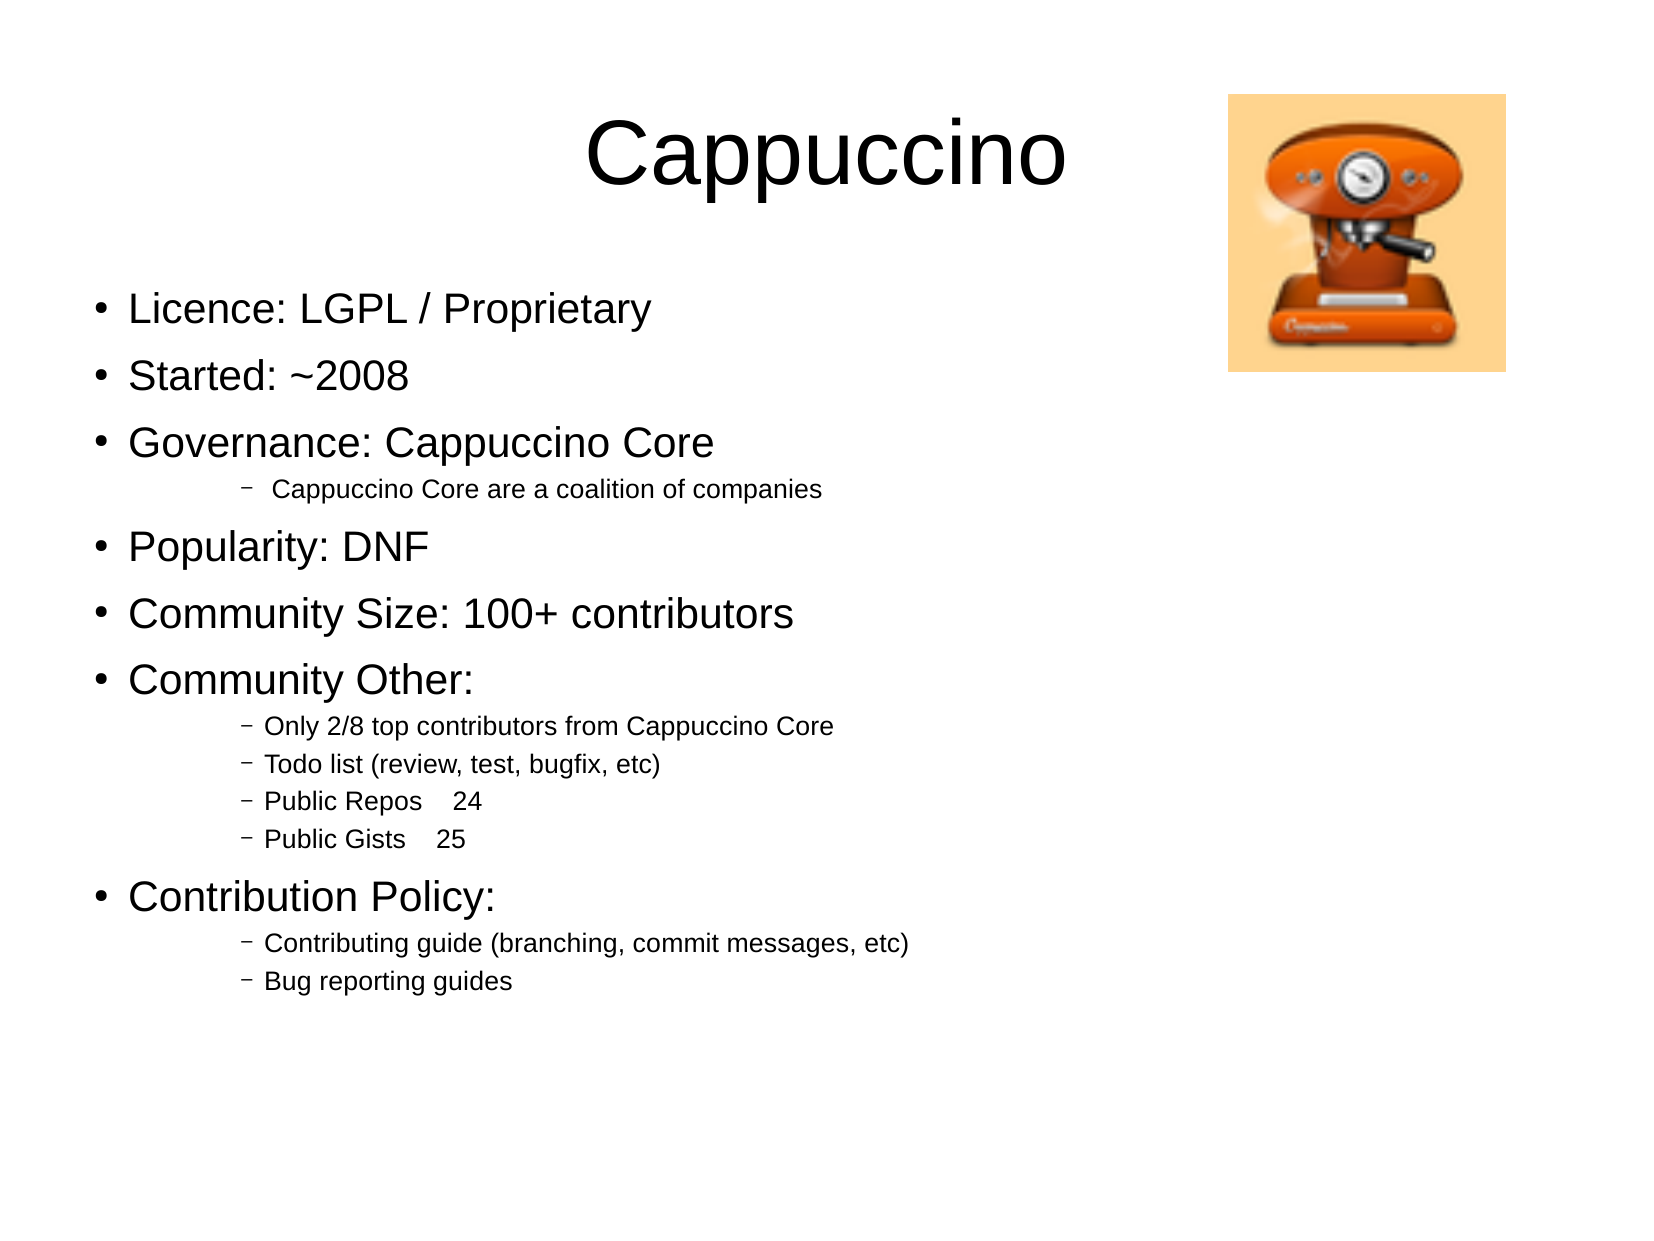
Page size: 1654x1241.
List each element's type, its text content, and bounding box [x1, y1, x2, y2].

picture [1228, 94, 1506, 373]
title Cappuccino [82, 49, 1571, 257]
list Licence: LGPL / Proprietary Started: ~2008 Governance: Cappuccino Core Cappuccino Core are a coalition of companies Popularity: DNF Community Size: 100+ contributors Community Other: Only 2/8 top contributors from Cappuccino Core Todo list (review, test, bugfix, etc) Public Repos 24 Public Gists 25 Contribution Policy: Contributing guide (branching, commit messages, etc) Bug reporting guides [82, 285, 1571, 1005]
